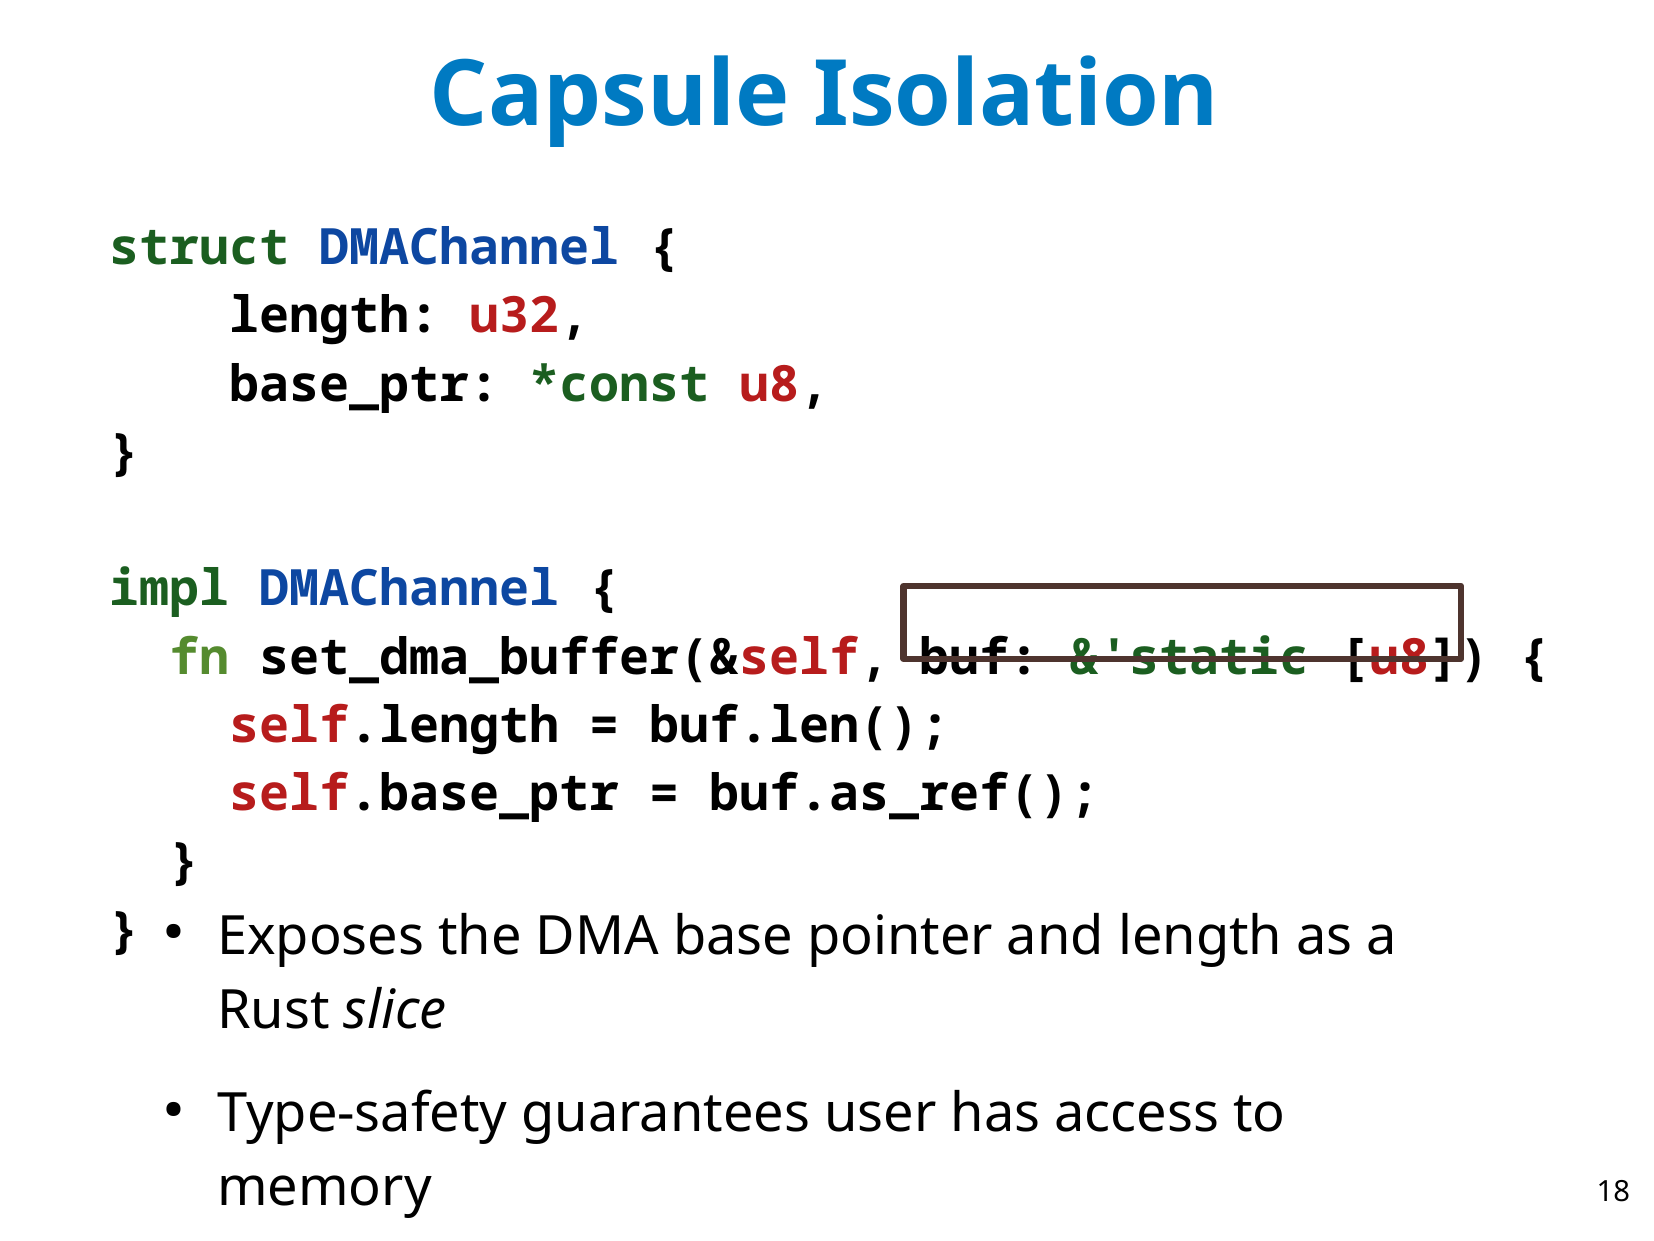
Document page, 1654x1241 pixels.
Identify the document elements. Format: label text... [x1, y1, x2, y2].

text_box struct DMAChannel { length: u32, base_ptr: *const u8, } impl DMAChannel { fn set_dma_buffer(&self, buf: &'static [u8]) { self.length = buf.len(); self.base_ptr = buf.as_ref(); } } [94, 203, 1570, 975]
list Exposes the DMA base pointer and length as a Rust slice Type-safety guarantees user has access to memory [146, 870, 1512, 1241]
text_box Capsule Isolation [0, 0, 1651, 181]
